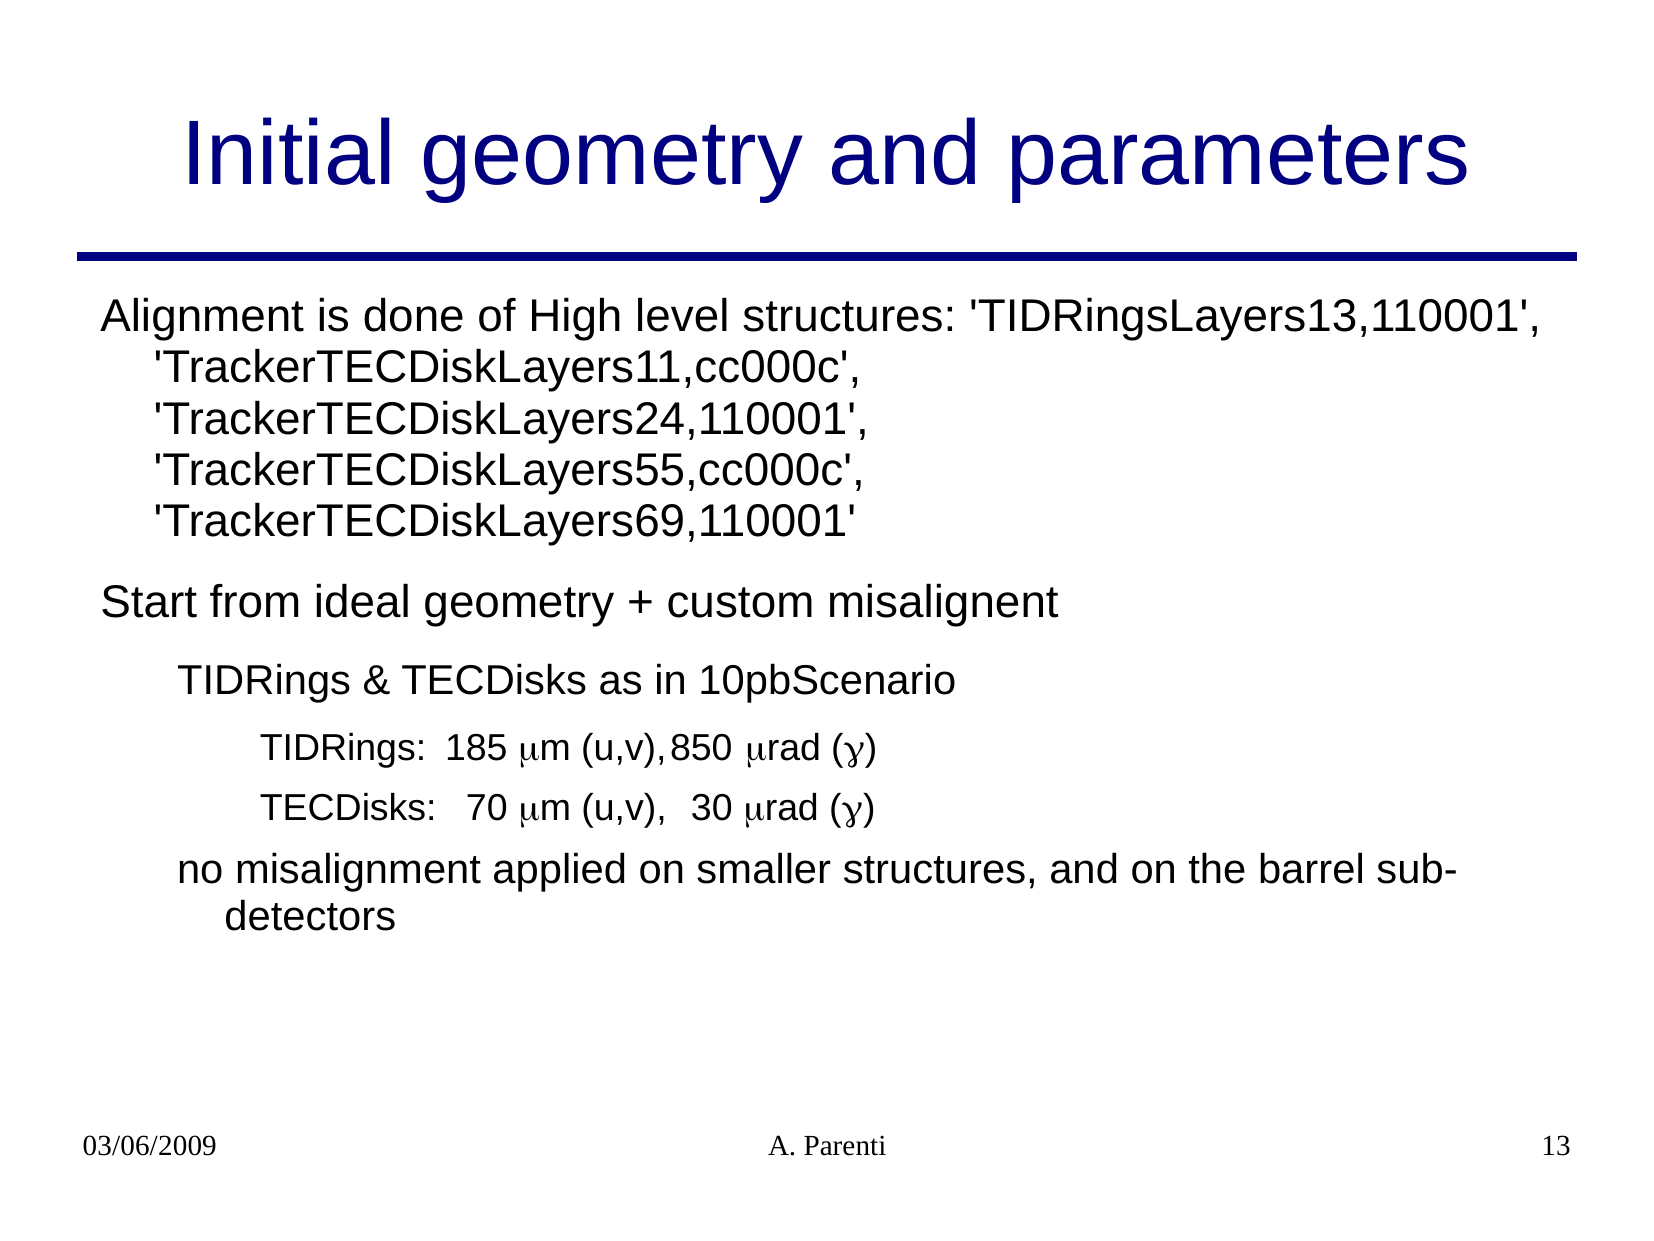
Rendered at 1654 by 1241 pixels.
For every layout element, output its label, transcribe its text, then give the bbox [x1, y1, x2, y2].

title Initial geometry and parameters [82, 56, 1571, 250]
list Alignment is done of High level structures: 'TIDRingsLayers13,110001', 'TrackerTECDiskLayers11,cc000c', 'TrackerTECDiskLayers24,110001', 'TrackerTECDiskLayers55,cc000c', 'TrackerTECDiskLayers69,110001' Start from ideal geometry + custom misalignent TIDRings & TECDisks as in 10pbScenario TIDRings: 185 mm (u,v), 850 mrad (g) TECDisks: 70 mm (u,v), 30 mrad (g) no misalignment applied on smaller structures, and on the barrel sub-detectors [82, 290, 1571, 1094]
